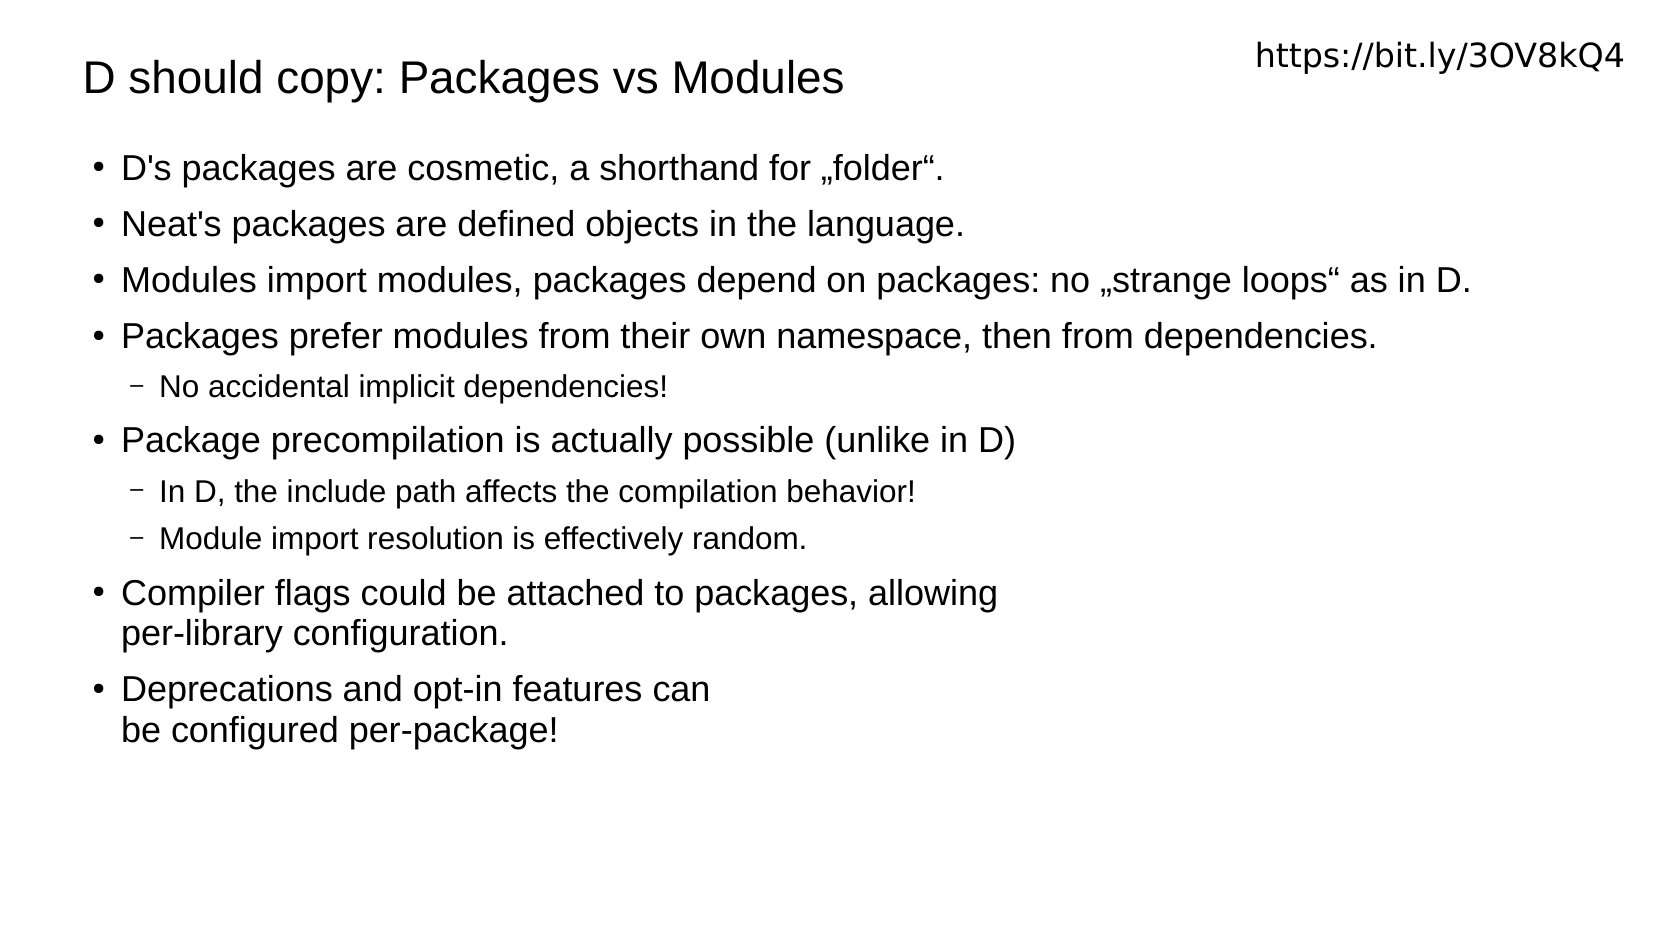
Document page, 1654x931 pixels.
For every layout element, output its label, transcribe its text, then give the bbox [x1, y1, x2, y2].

list D's packages are cosmetic, a shorthand for „folder“. Neat's packages are defined objects in the language. Modules import modules, packages depend on packages: no „strange loops“ as in D. Packages prefer modules from their own namespace, then from dependencies. No accidental implicit dependencies! Package precompilation is actually possible (unlike in D) In D, the include path affects the compilation behavior! Module import resolution is effectively random. Compiler flags could be attached to packages, allowing per-library configuration. Deprecations and opt-in features can be configured per-package! [82, 147, 1571, 758]
title D should copy: Packages vs Modules [82, 37, 1270, 119]
